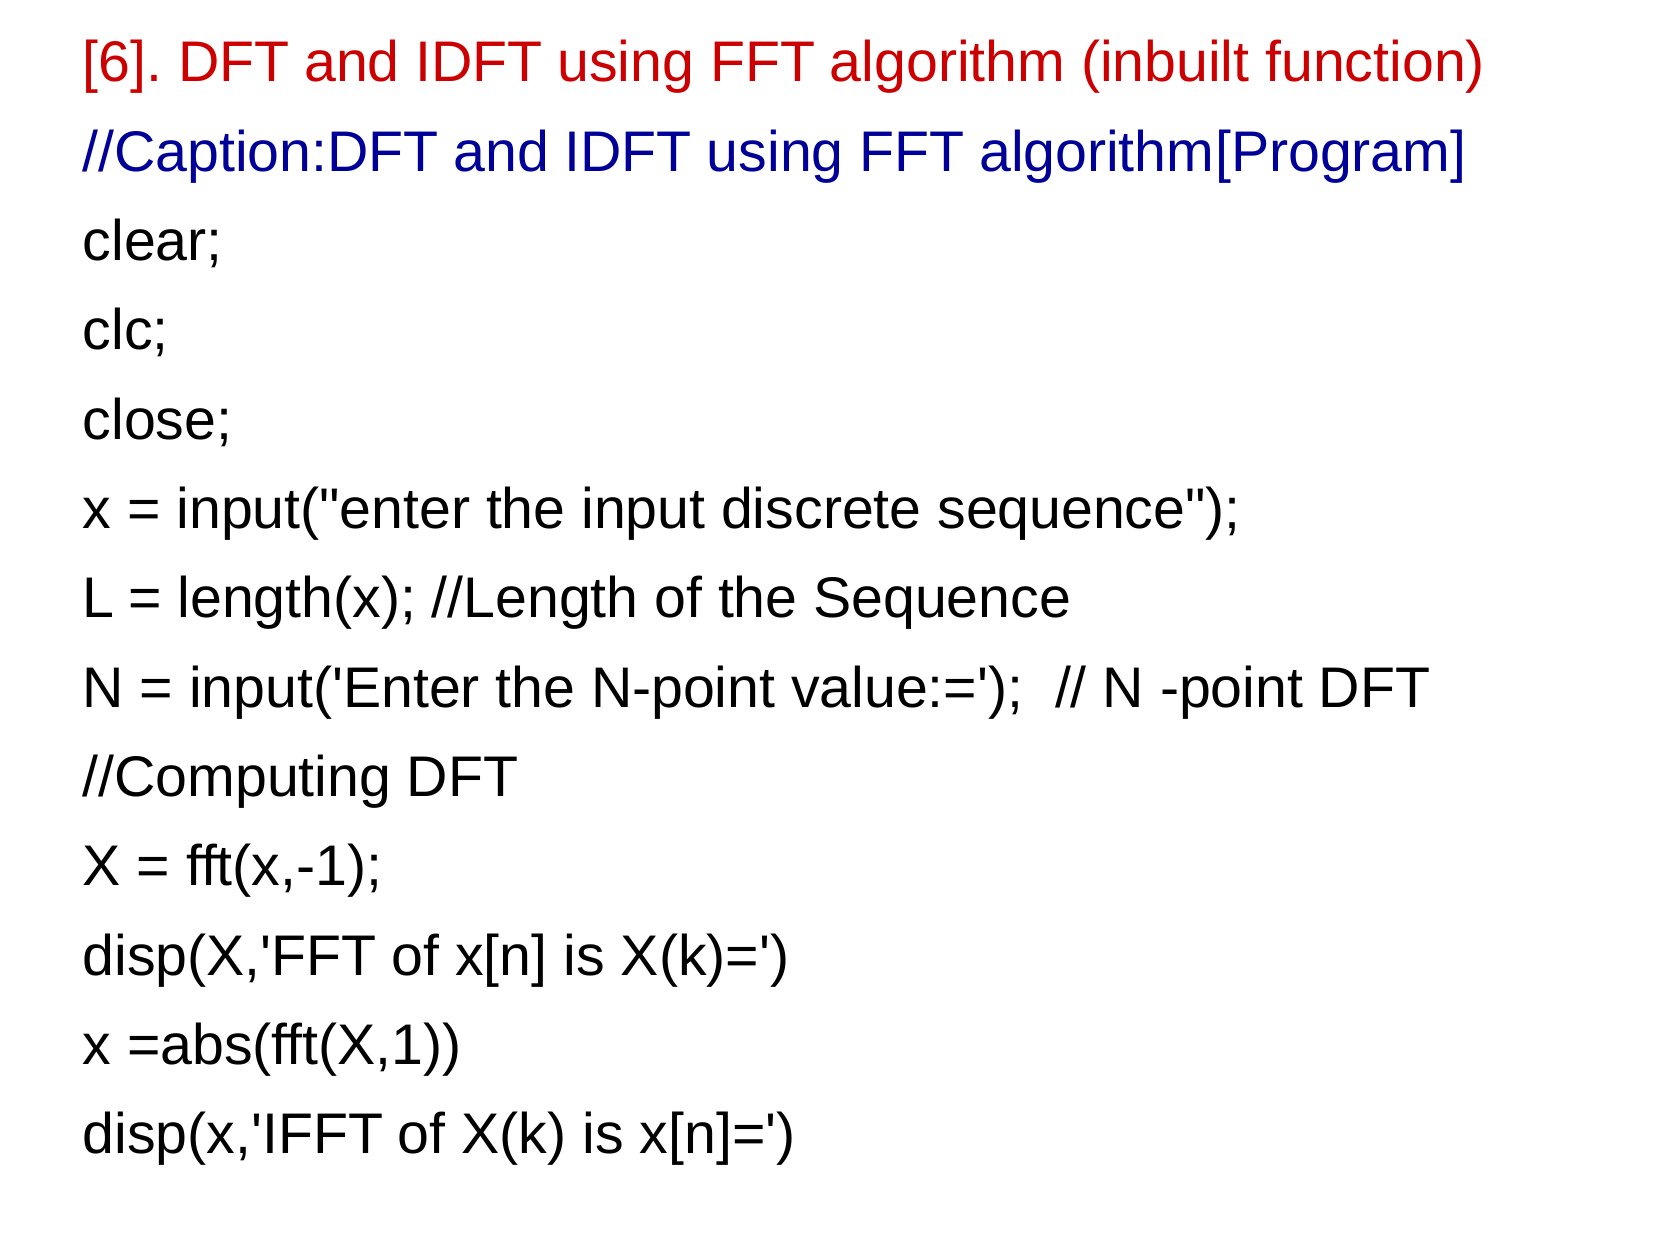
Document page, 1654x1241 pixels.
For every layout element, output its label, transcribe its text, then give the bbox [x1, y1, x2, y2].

list [6]. DFT and IDFT using FFT algorithm (inbuilt function) //Caption:DFT and IDFT using FFT algorithm[Program] clear; clc; close; x = input("enter the input discrete sequence"); L = length(x); //Length of the Sequence N = input('Enter the N-point value:='); // N -point DFT //Computing DFT X = fft(x,-1); disp(X,'FFT of x[n] is X(k)=') x =abs(fft(X,1)) disp(x,'IFFT of X(k) is x[n]=') [82, 30, 1571, 1186]
